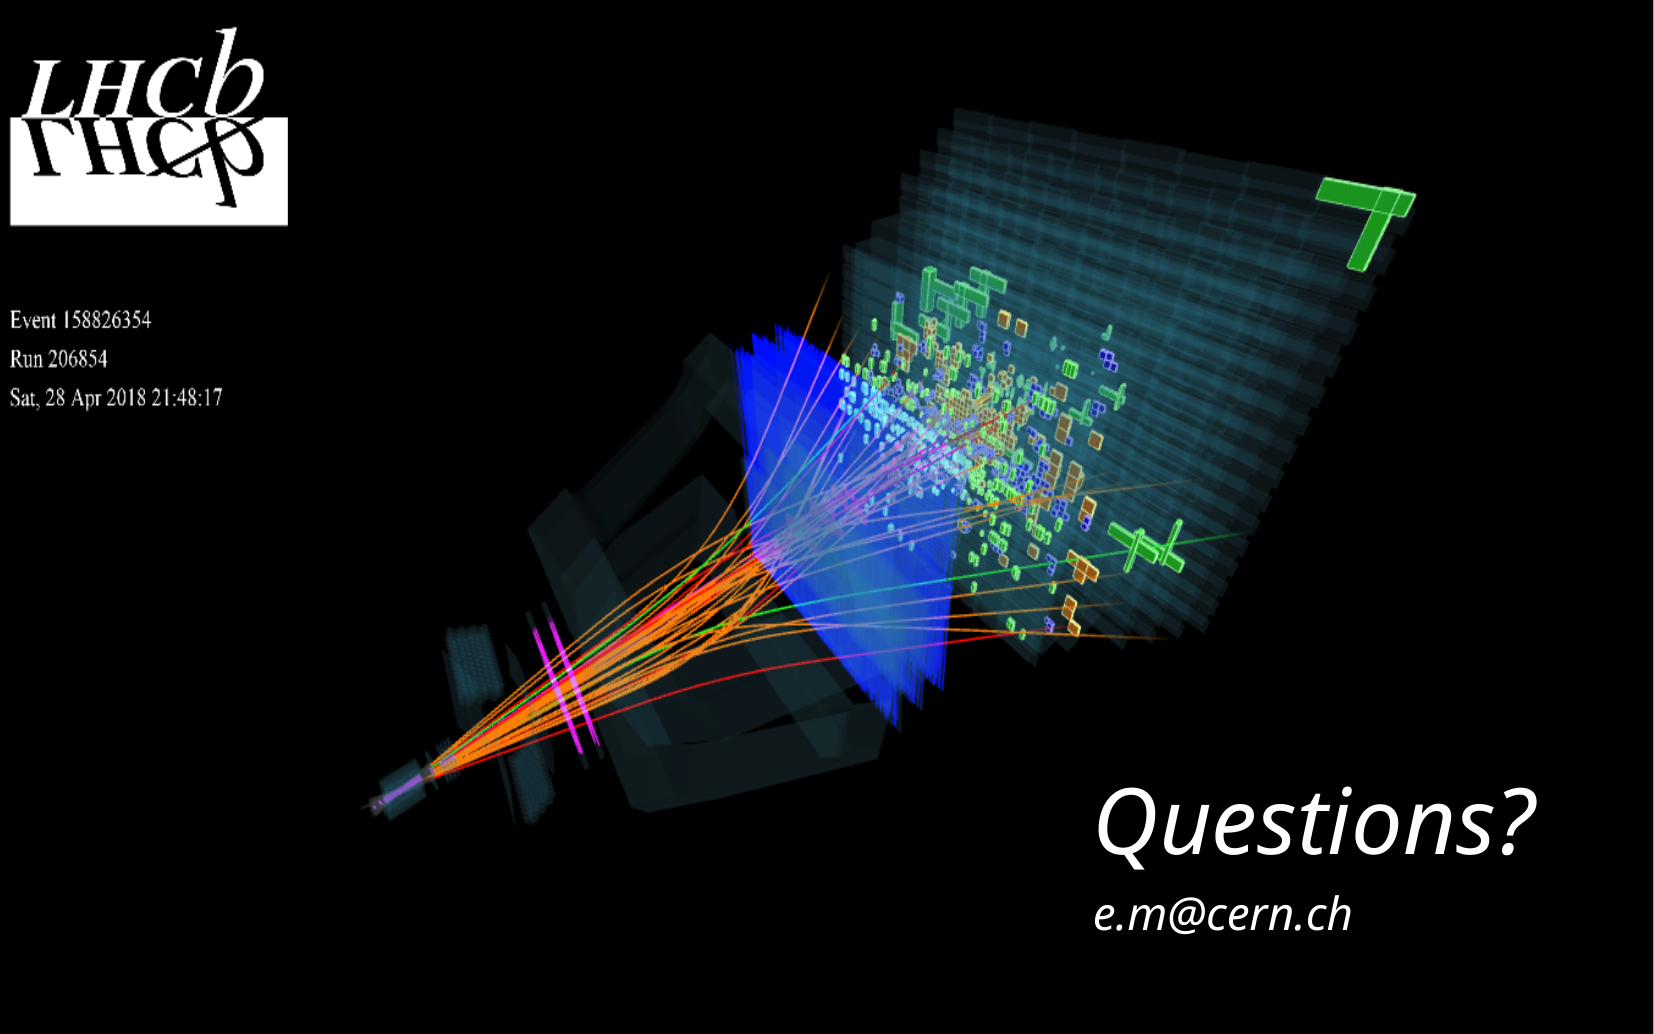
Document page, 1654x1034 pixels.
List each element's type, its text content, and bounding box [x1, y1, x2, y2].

picture [0, 0, 1654, 1034]
text_box Questions? e.m@cern.ch [1078, 748, 1654, 1034]
